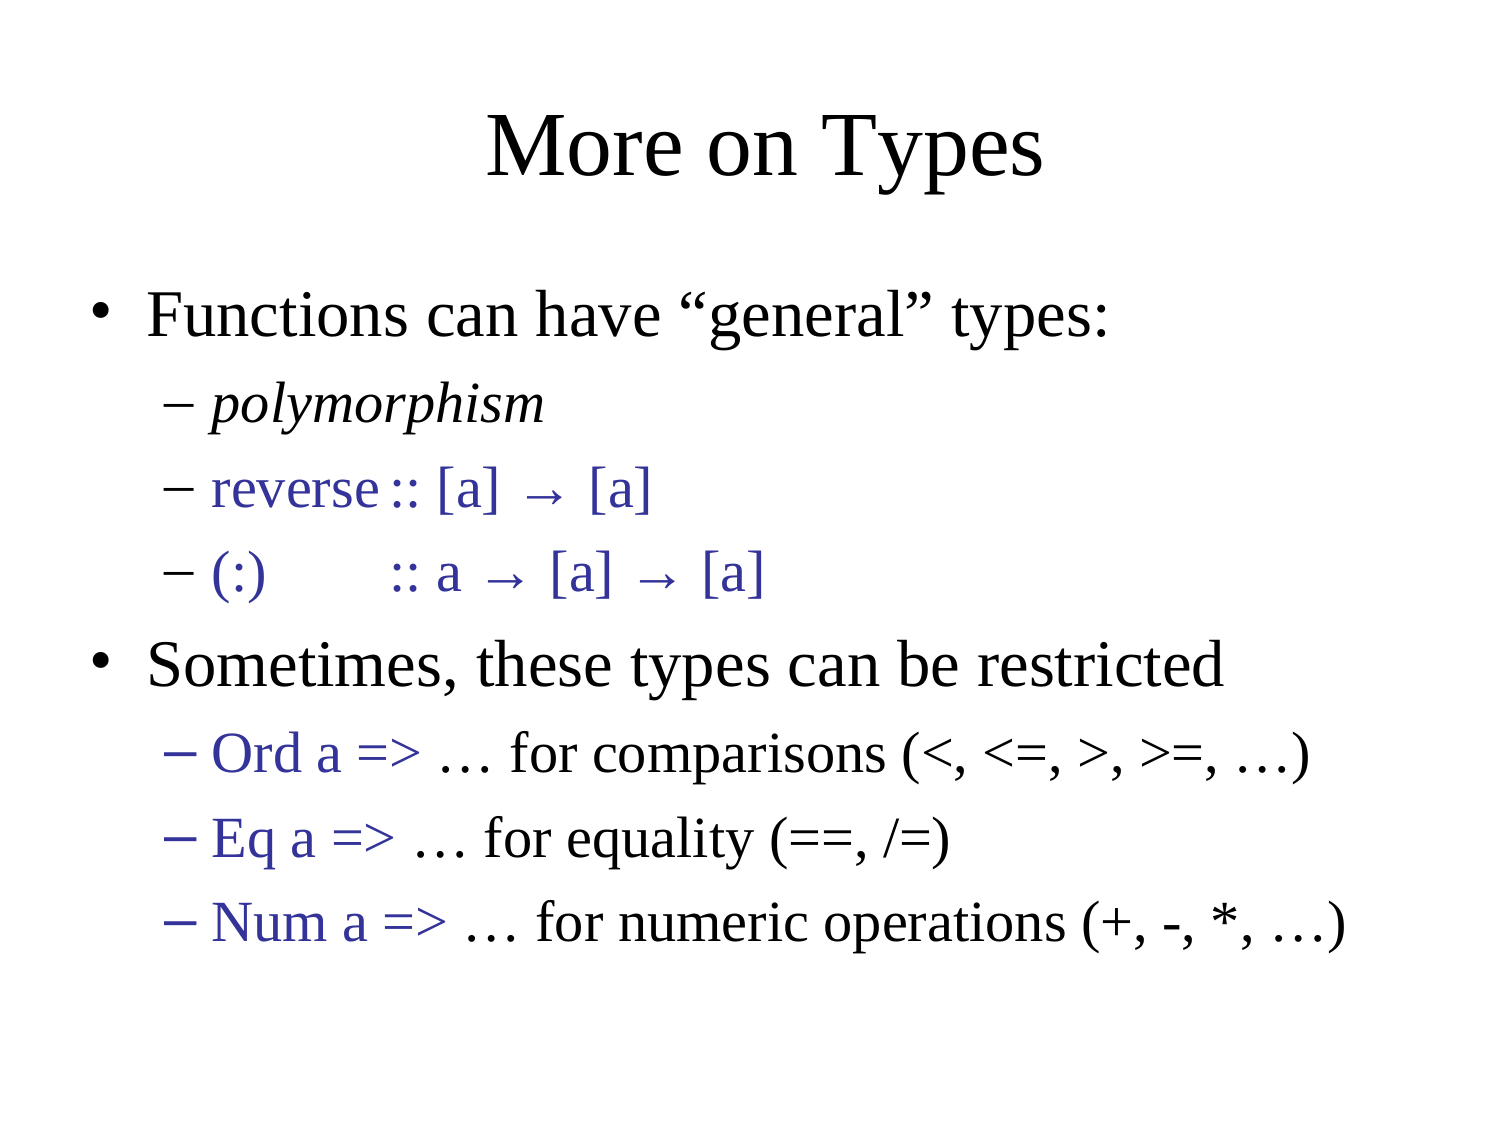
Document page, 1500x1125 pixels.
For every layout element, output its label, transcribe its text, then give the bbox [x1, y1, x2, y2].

list Functions can have “general” types: polymorphism reverse :: [a] → [a] (:) :: a → [a] → [a] Sometimes, these types can be restricted Ord a => … for comparisons (<, <=, >, >=, …) Eq a => … for equality (==, /=) Num a => … for numeric operations (+, -, *, …) [75, 262, 1447, 1005]
title More on Types [75, 45, 1426, 233]
